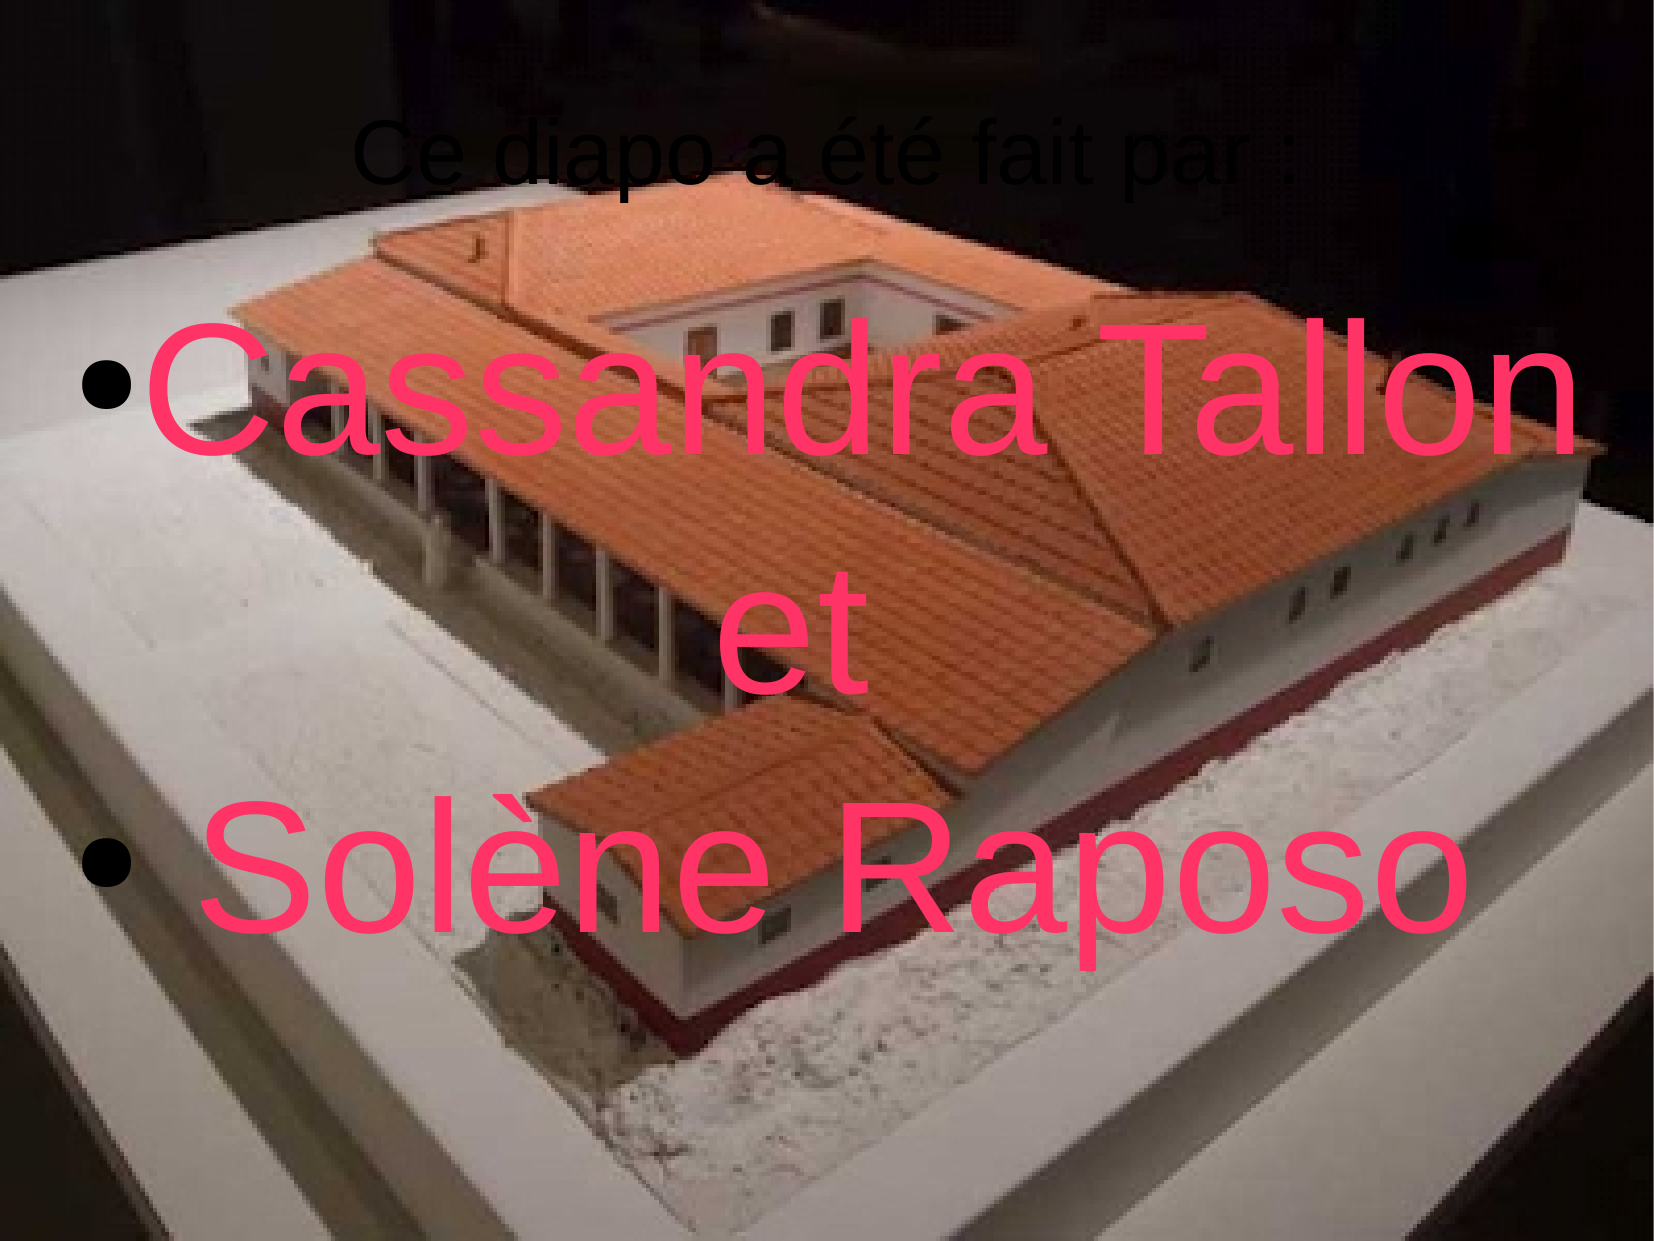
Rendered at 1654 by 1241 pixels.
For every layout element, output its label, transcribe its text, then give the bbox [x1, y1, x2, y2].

picture [0, 0, 1654, 1241]
title Ce diapo a été fait par : [82, 49, 1571, 257]
list Cassandra Tallon et Solène Raposo [56, 284, 1625, 1123]
